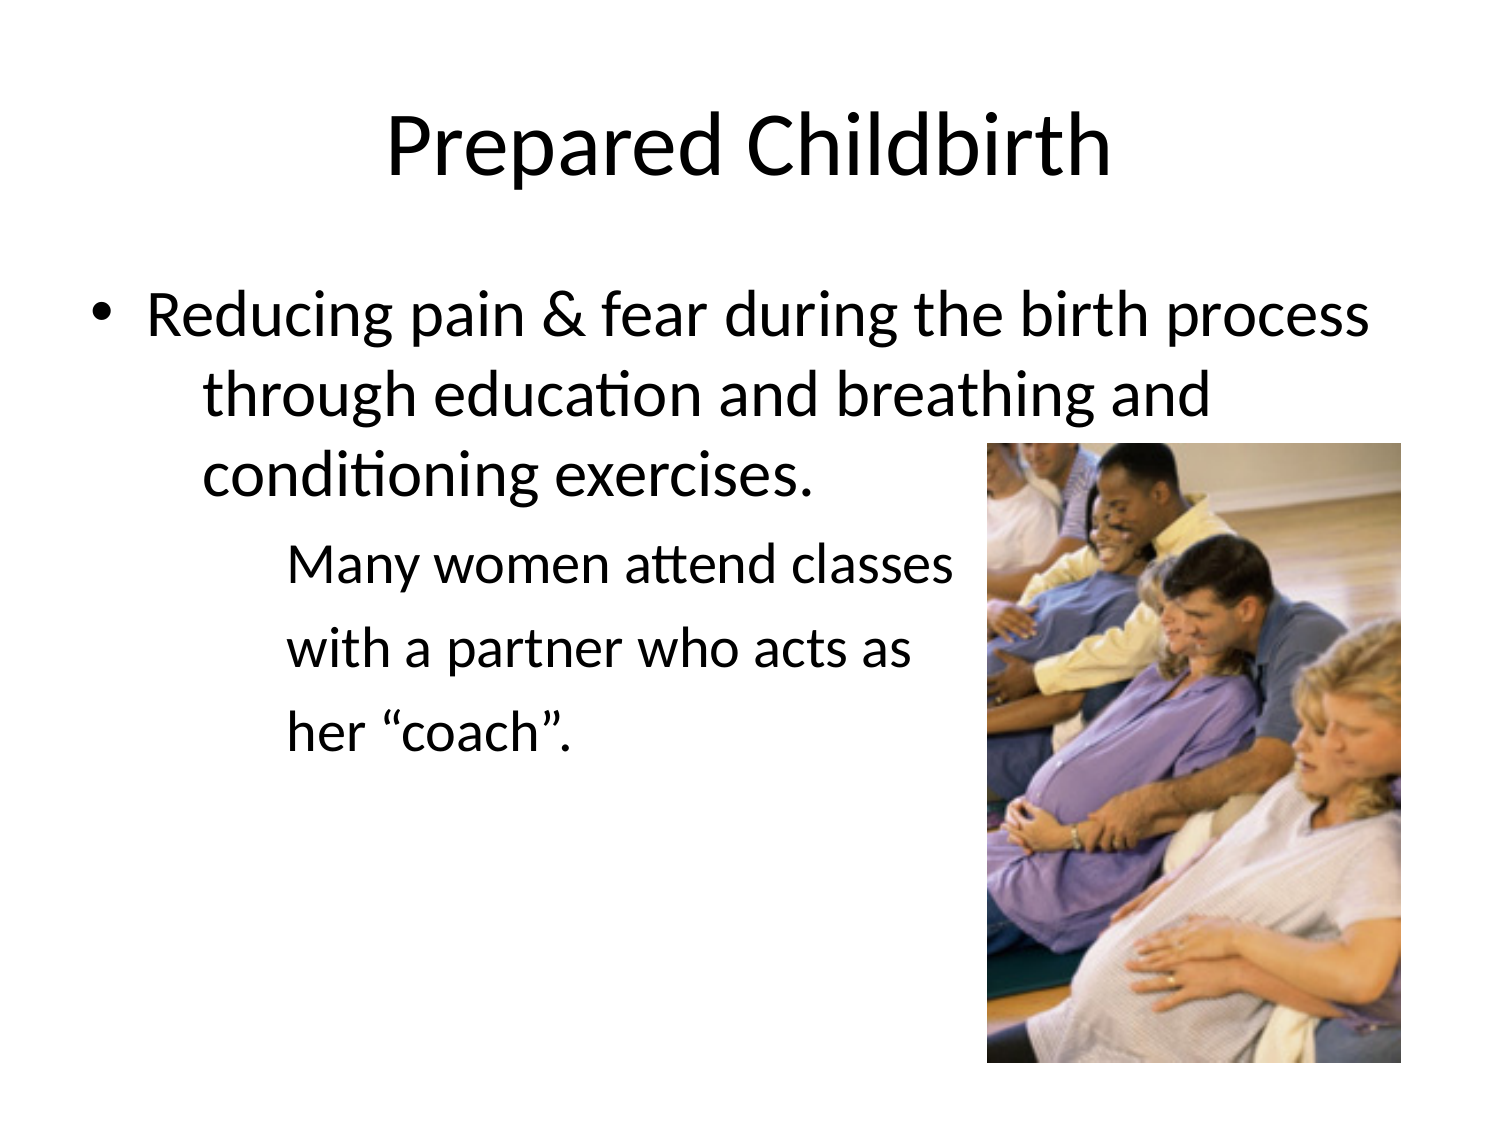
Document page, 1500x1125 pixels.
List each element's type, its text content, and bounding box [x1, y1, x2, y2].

picture [987, 443, 1401, 1063]
title Prepared Childbirth [75, 45, 1426, 233]
list Reducing pain & fear during the birth process through education and breathing and conditioning exercises. Many women attend classes with a partner who acts as her “coach”. [75, 262, 1426, 1005]
